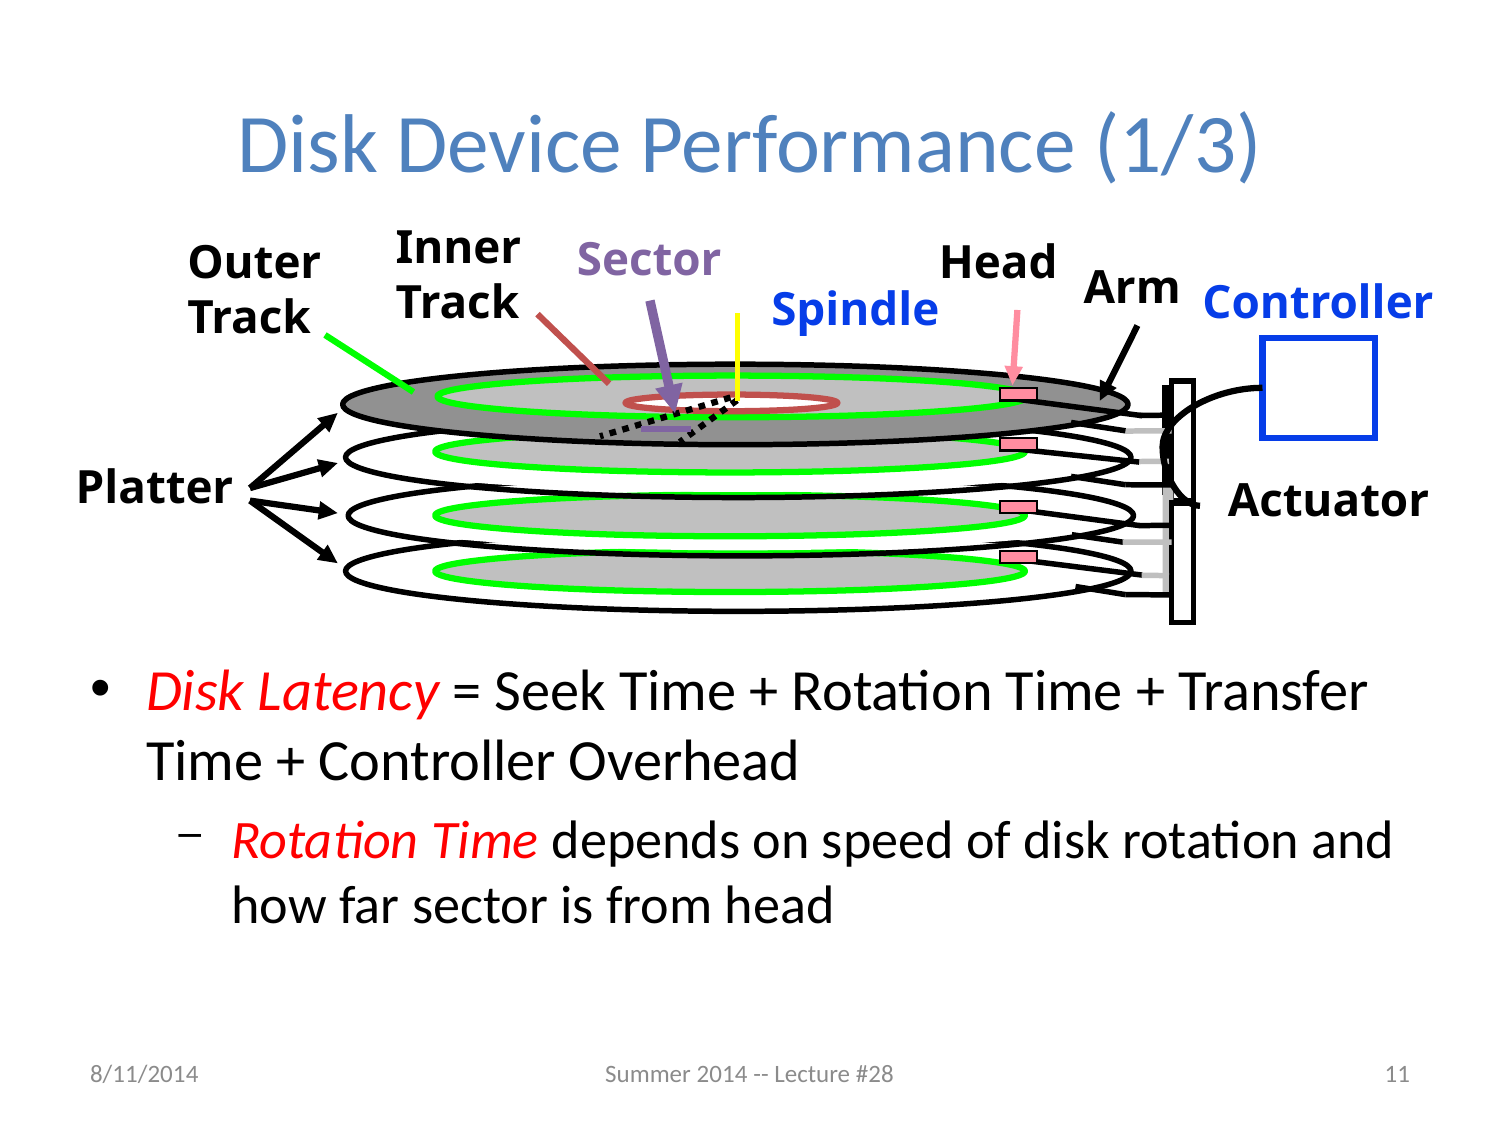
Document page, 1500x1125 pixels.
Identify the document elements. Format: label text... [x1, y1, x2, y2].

text_box [1162, 579, 1169, 592]
text_box [342, 364, 1129, 493]
slide_number 8/11/2014 [75, 1042, 425, 1103]
text_box Platter [60, 450, 249, 521]
text_box [1162, 545, 1169, 572]
text_box [1162, 488, 1174, 522]
text_box Controller [1187, 265, 1500, 336]
text_box [1162, 418, 1169, 428]
text_box Outer Track [172, 233, 337, 351]
text_box [1162, 386, 1169, 412]
text_box [1162, 529, 1169, 539]
text_box Spindle [756, 272, 955, 343]
title Disk Device Performance (1/3) [75, 45, 1425, 233]
text_box Head [924, 233, 1073, 296]
footer Summer 2014 -- Lecture #28 [512, 1042, 988, 1103]
text_box [442, 556, 1018, 588]
text_box Arm [1068, 250, 1196, 321]
text_box Actuator [1213, 463, 1445, 533]
text_box [1162, 471, 1167, 482]
text_box [353, 490, 1129, 551]
text_box Inner Track [380, 233, 536, 335]
slide_number <number> [1074, 1042, 1425, 1103]
text_box Sector [562, 233, 737, 293]
text_box [351, 547, 1126, 606]
list Disk Latency = Seek Time + Rotation Time + Transfer Time + Controller Overhead Rotation Time depends on speed of disk rotation and how far sector is from head [75, 645, 1425, 1065]
